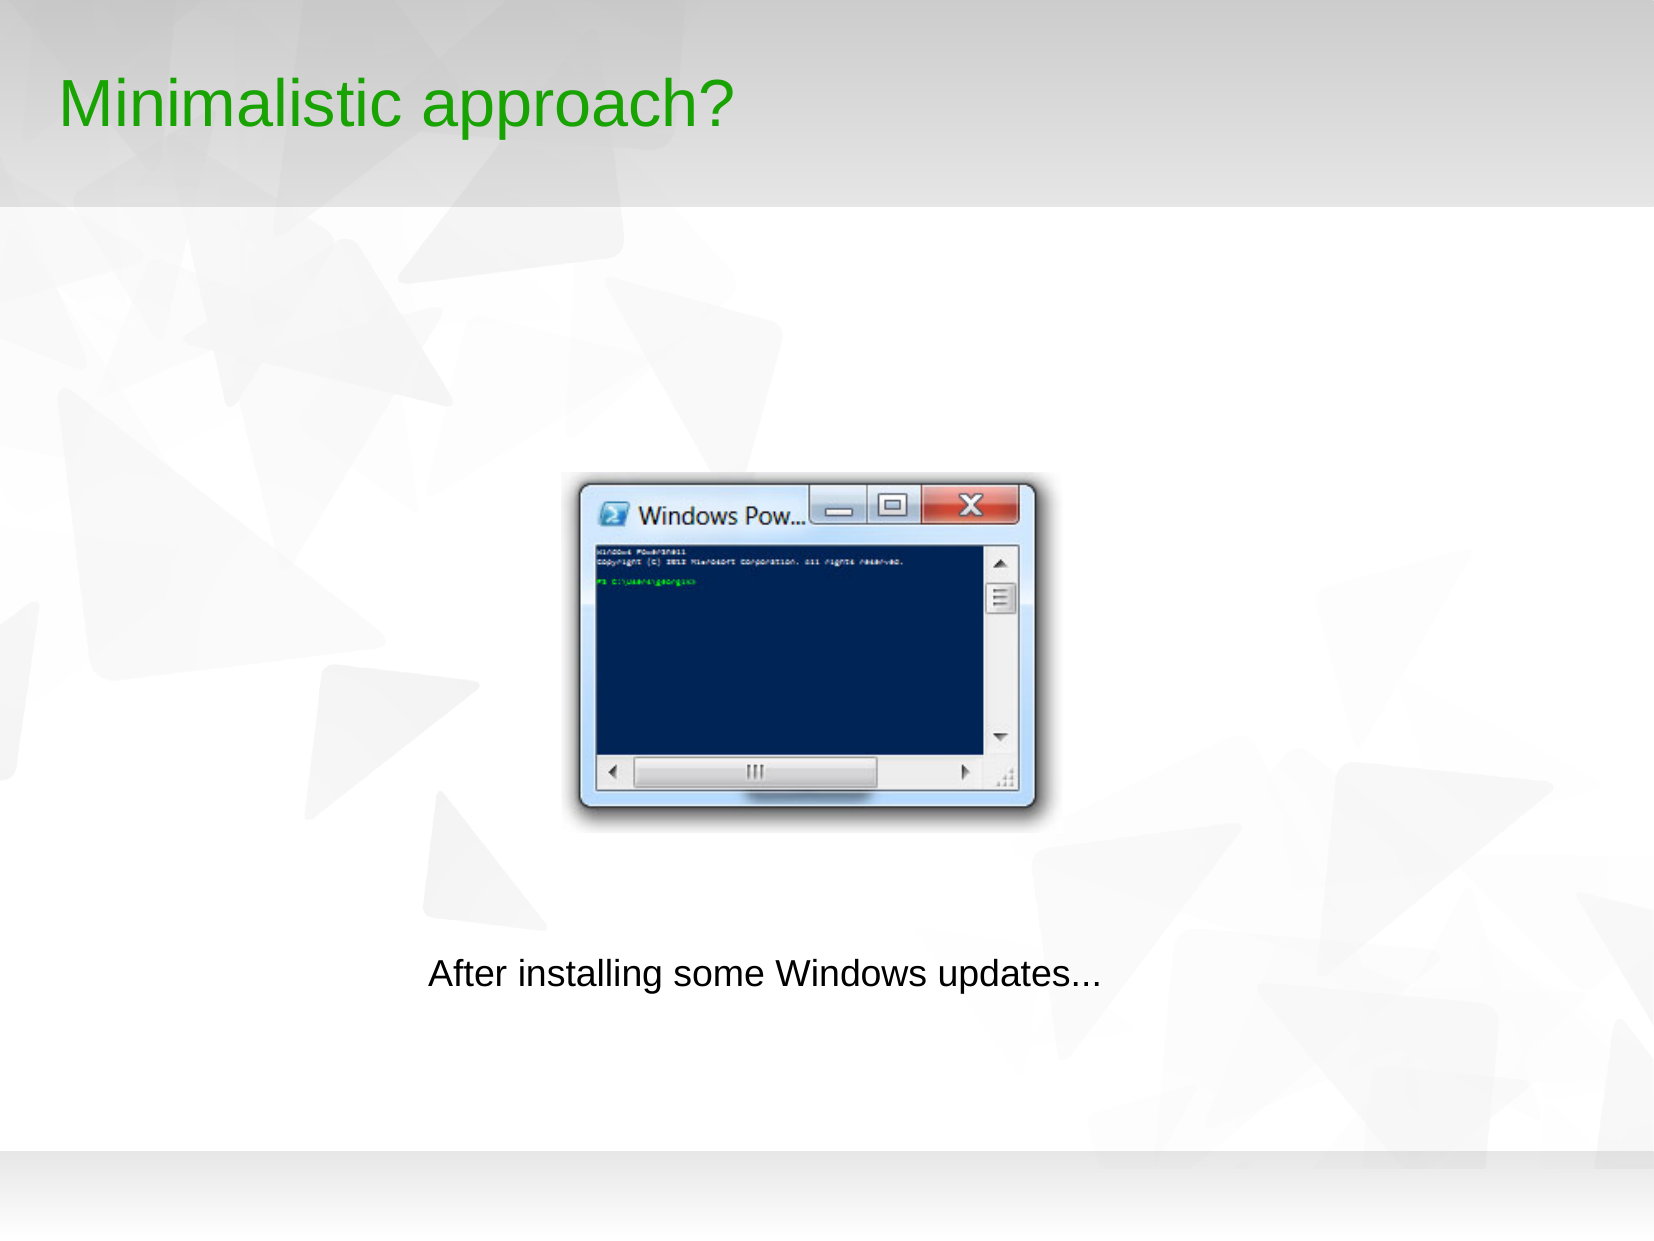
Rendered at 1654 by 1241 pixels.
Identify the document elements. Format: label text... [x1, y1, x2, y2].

title Minimalistic approach? [59, 29, 1595, 178]
text_box After installing some Windows updates... [413, 944, 1182, 1002]
picture [0, 0, 1654, 1169]
